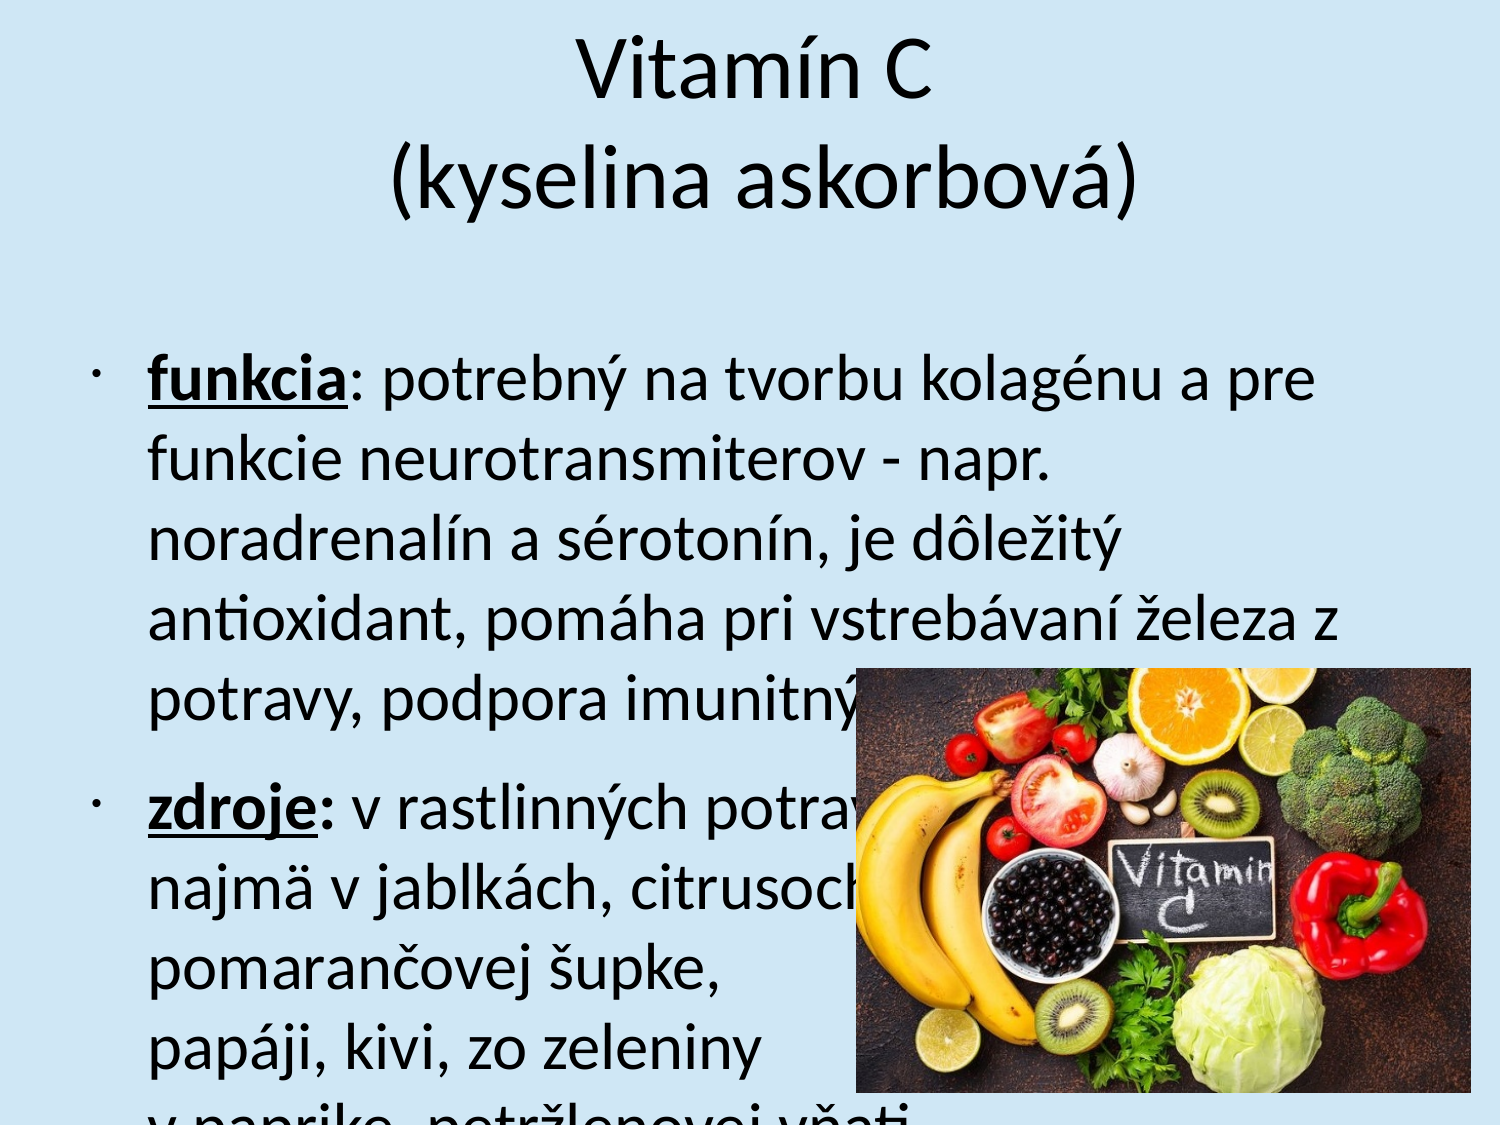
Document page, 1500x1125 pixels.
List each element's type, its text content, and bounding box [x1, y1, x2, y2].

list funkcia: potrebný na tvorbu kolagénu a pre funkcie neurotransmiterov - napr. noradrenalín a sérotonín, je dôležitý antioxidant, pomáha pri vstrebávaní železa z potravy, podpora imunitných funkcií zdroje: v rastlinných potravinách, z ovocia najmä v jablkách, citrusoch, pomarančovej šupke, papáji, kivi, zo zeleniny v paprike, petržlenovej vňati, sušených paradajkách v oleji, keli, brokolici [76, 326, 1430, 1125]
picture [856, 668, 1471, 1093]
title Vitamín C (kyselina askorbová) [88, 0, 1442, 237]
